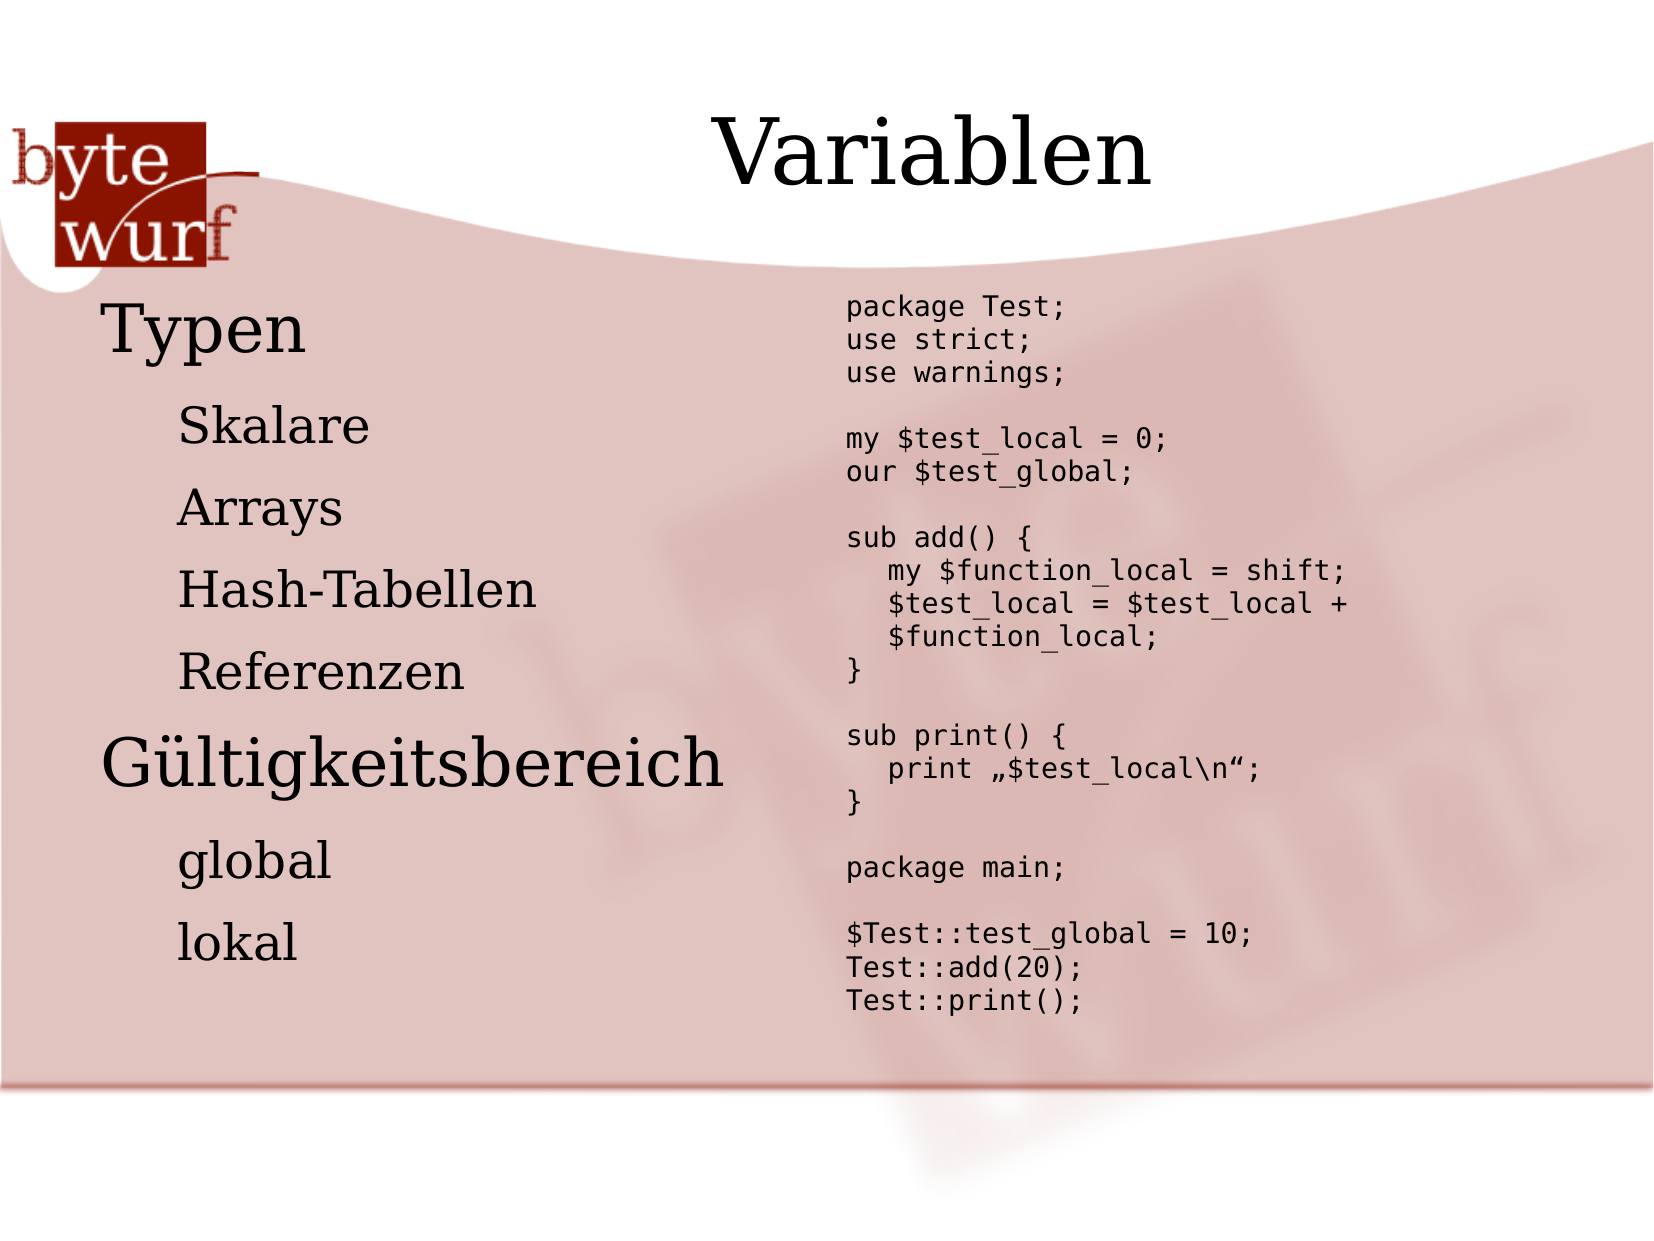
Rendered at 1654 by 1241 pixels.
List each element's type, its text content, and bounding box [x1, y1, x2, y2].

title Variablen [295, 49, 1571, 257]
chart [845, 290, 1570, 1092]
list Typen Skalare Arrays Hash-Tabellen Referenzen Gültigkeitsbereich global lokal [82, 290, 809, 1078]
picture [0, 33, 1654, 1203]
